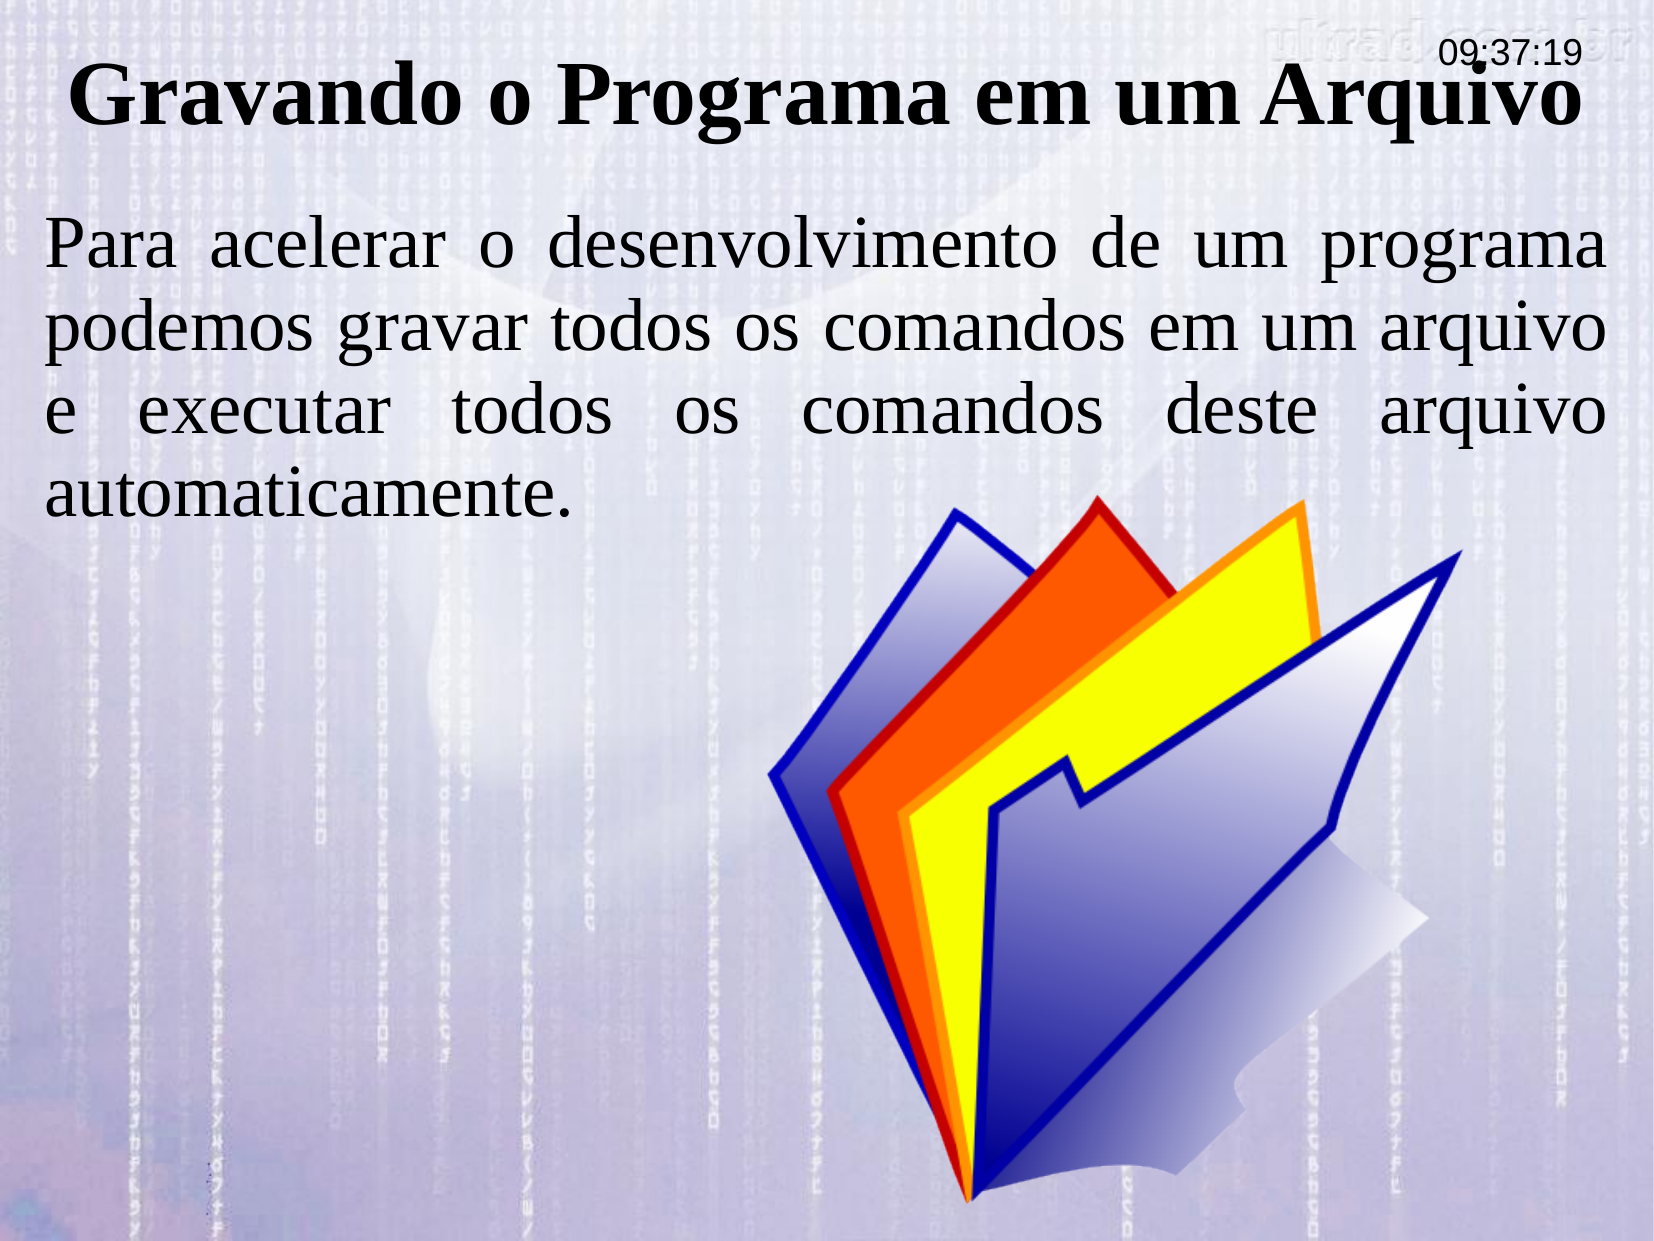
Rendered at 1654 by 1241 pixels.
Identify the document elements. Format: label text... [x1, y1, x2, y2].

text_box Gravando o Programa em um Arquivo [29, 35, 1625, 171]
text_box Para acelerar o desenvolvimento de um programa podemos gravar todos os comandos em um arquivo e executar todos os comandos deste arquivo automaticamente. [29, 193, 1625, 571]
text_box 10:08:44 [1423, 23, 1631, 94]
picture [0, 0, 1654, 1241]
